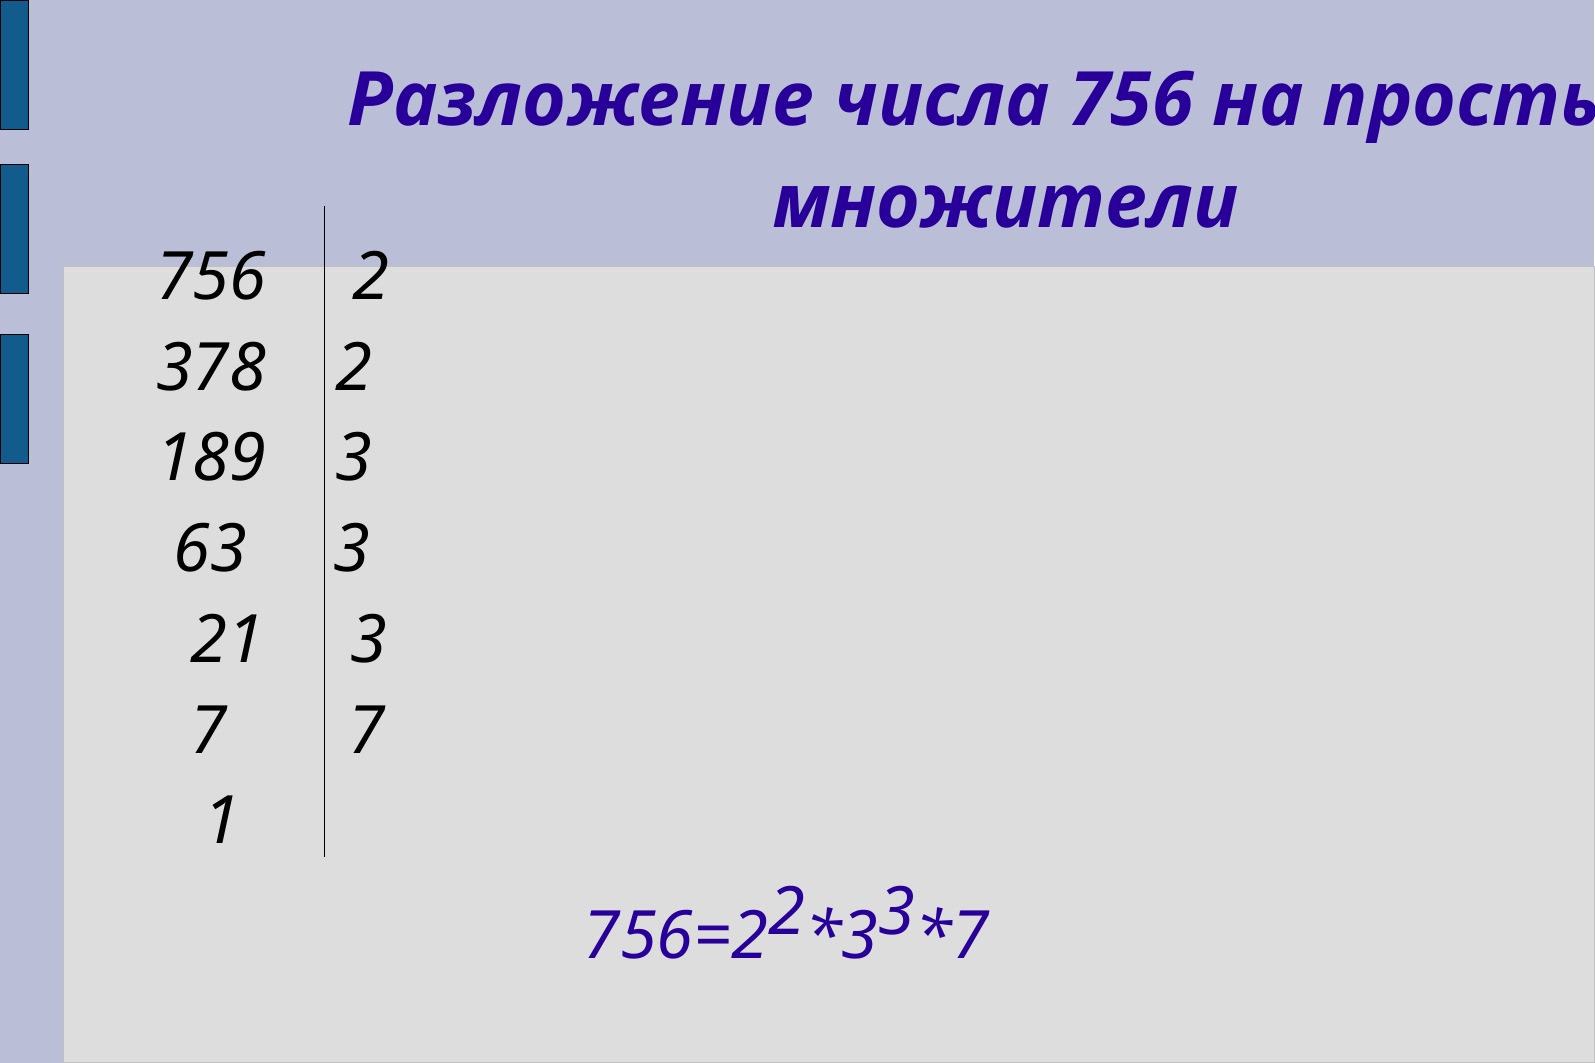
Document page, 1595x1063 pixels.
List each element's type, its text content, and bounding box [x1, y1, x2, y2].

title Разложение числа 756 на простые множители [324, 29, 1595, 266]
subtitle 756 2 378 2 189 3 63 3 21 3 7 7 1 756=22*33*7 [88, 186, 1451, 1063]
